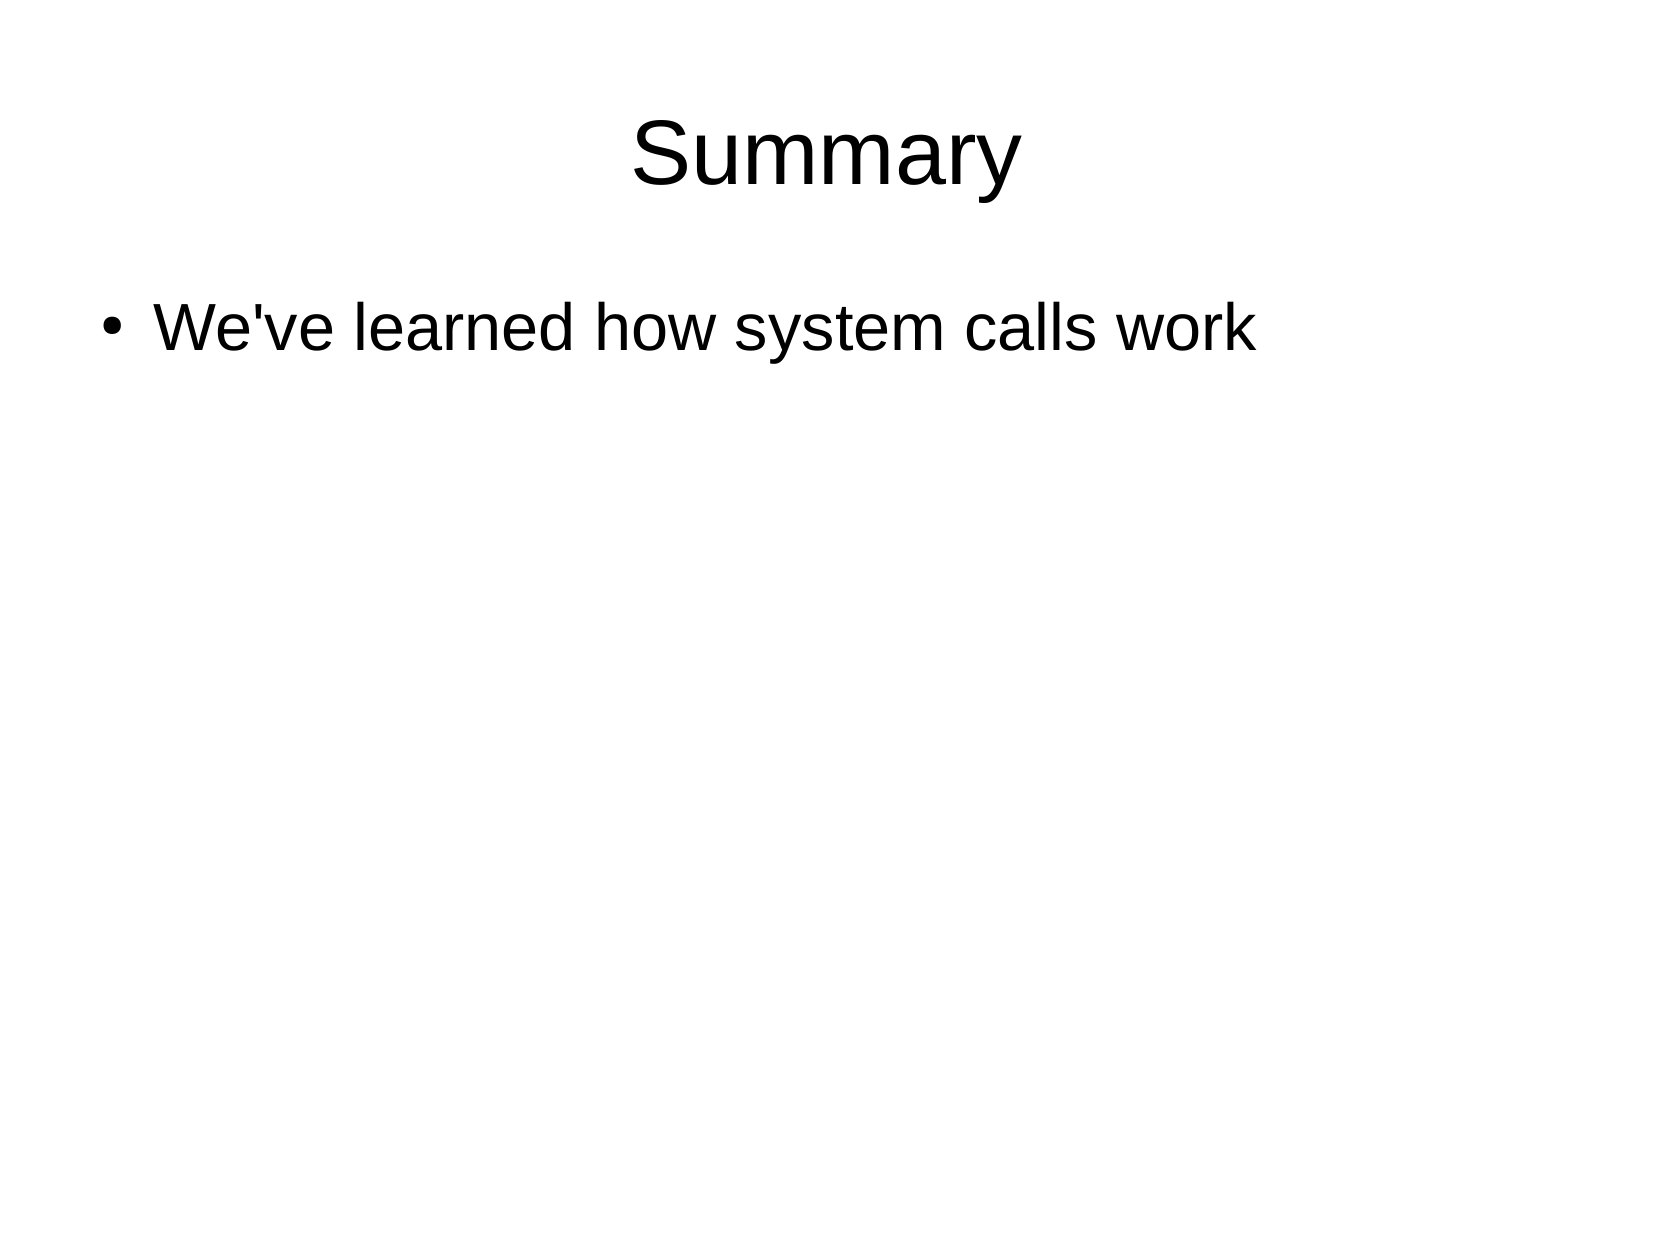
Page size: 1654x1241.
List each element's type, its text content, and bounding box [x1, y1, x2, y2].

list We've learned how system calls work [82, 290, 1571, 1010]
title Summary [82, 49, 1571, 257]
